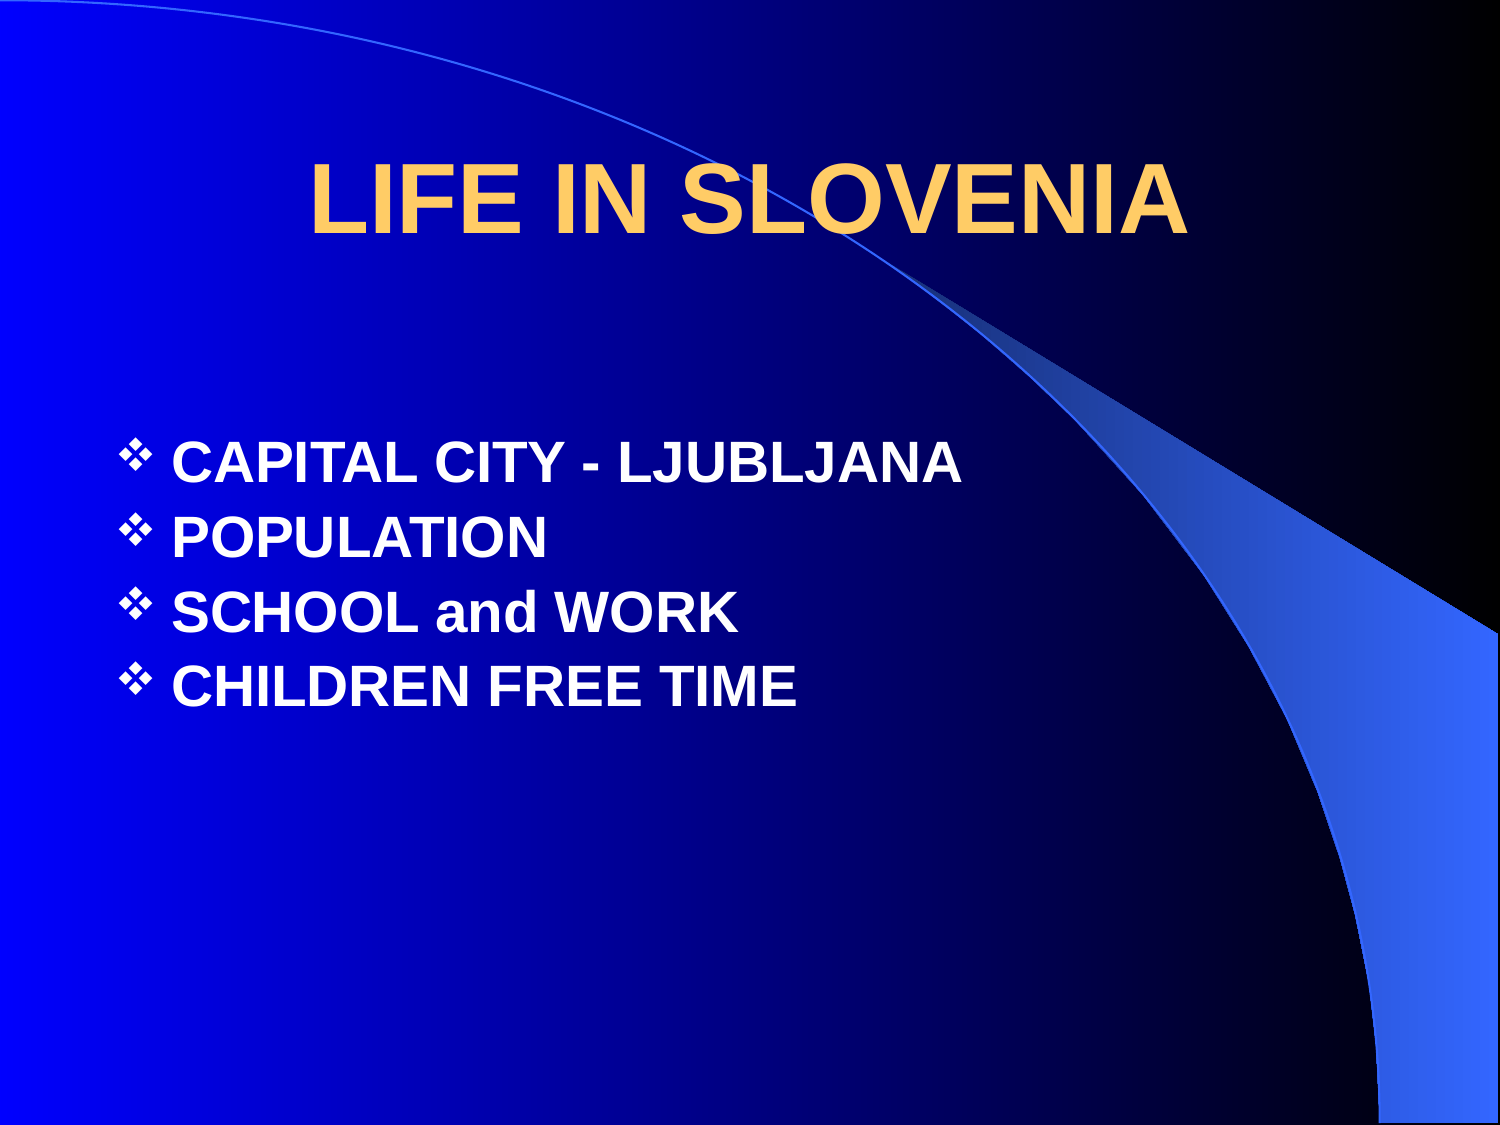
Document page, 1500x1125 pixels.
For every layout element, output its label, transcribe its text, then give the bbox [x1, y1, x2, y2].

list CAPITAL CITY - LJUBLJANA POPULATION SCHOOL and WORK CHILDREN FREE TIME [99, 425, 1375, 850]
title LIFE IN SLOVENIA [112, 99, 1388, 288]
